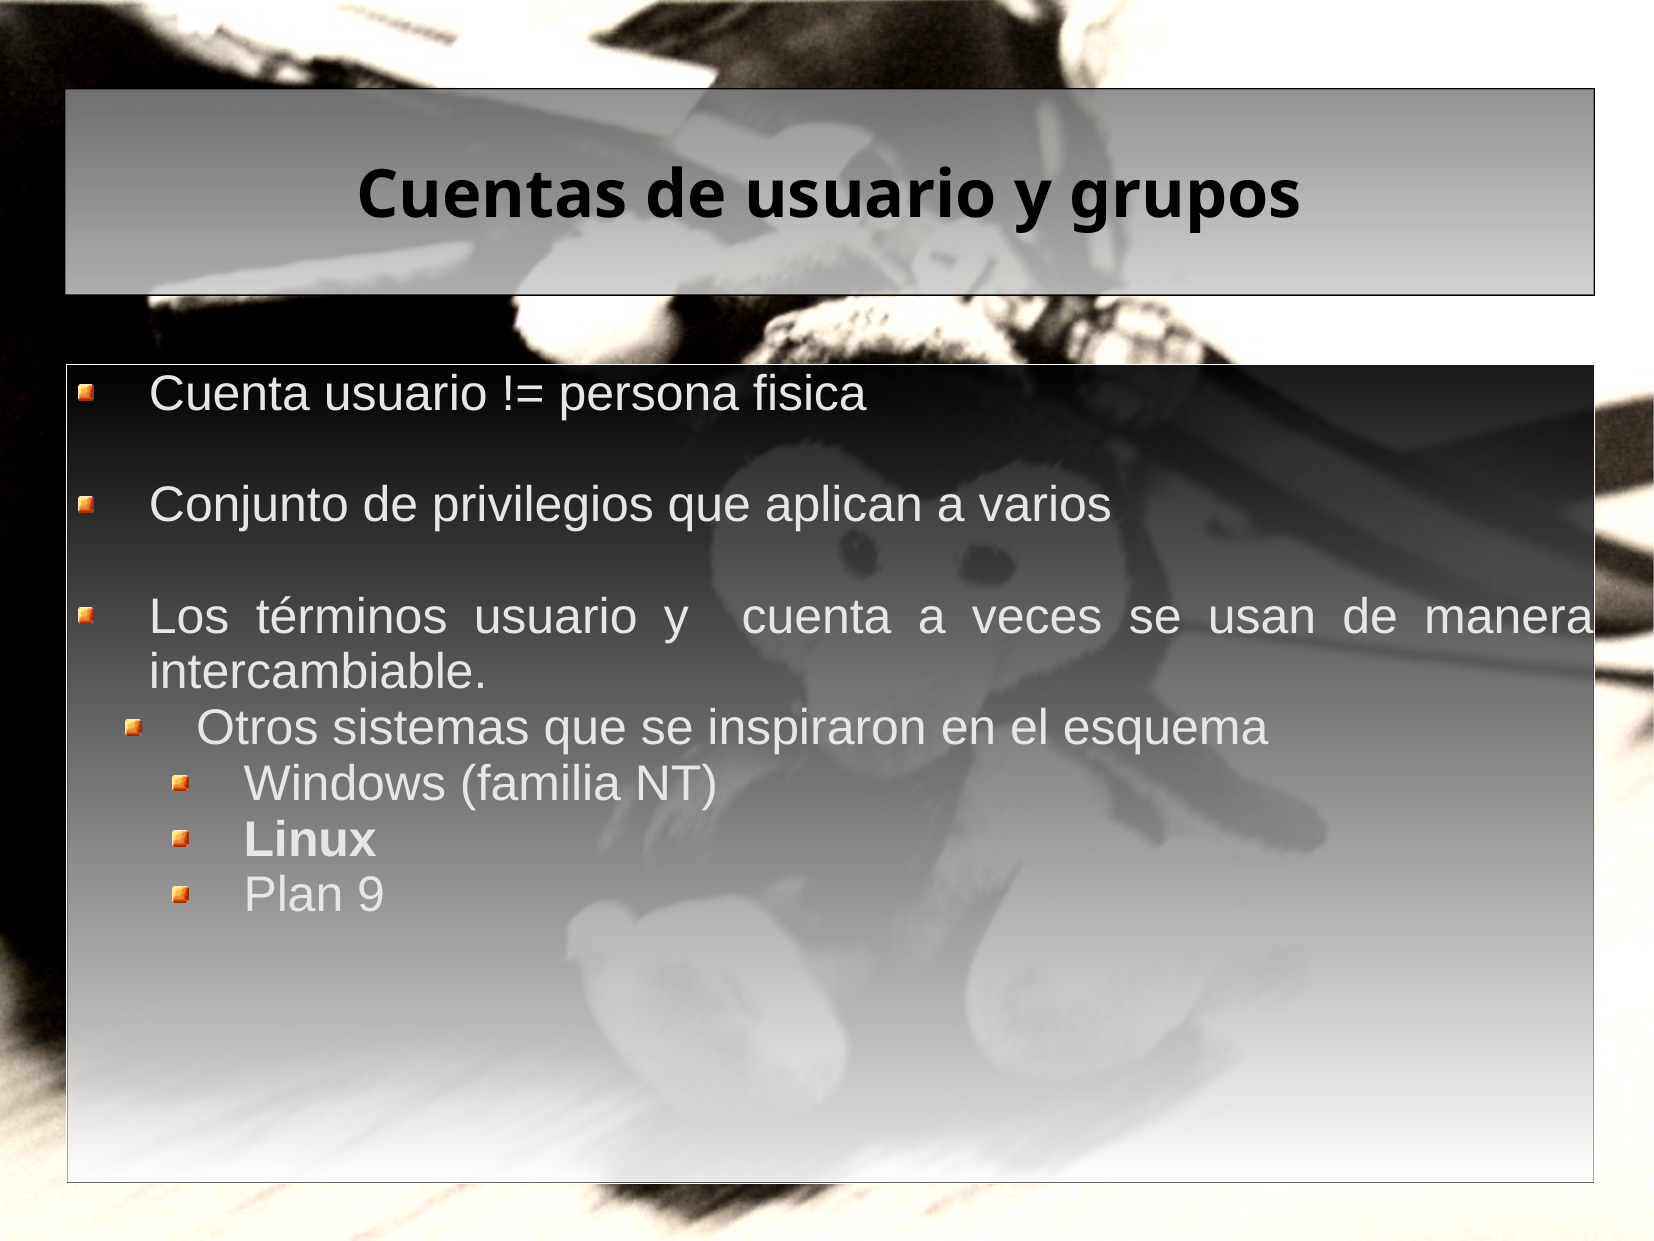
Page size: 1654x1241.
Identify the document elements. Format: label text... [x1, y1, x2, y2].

list Cuenta usuario != persona fisica Conjunto de privilegios que aplican a varios Los términos usuario y cuenta a veces se usan de manera intercambiable. Otros sistemas que se inspiraron en el esquema Windows (familia NT) Linux Plan 9 [66, 364, 1595, 1184]
title Cuentas de usuario y grupos [64, 88, 1595, 296]
picture [0, 0, 1654, 1241]
